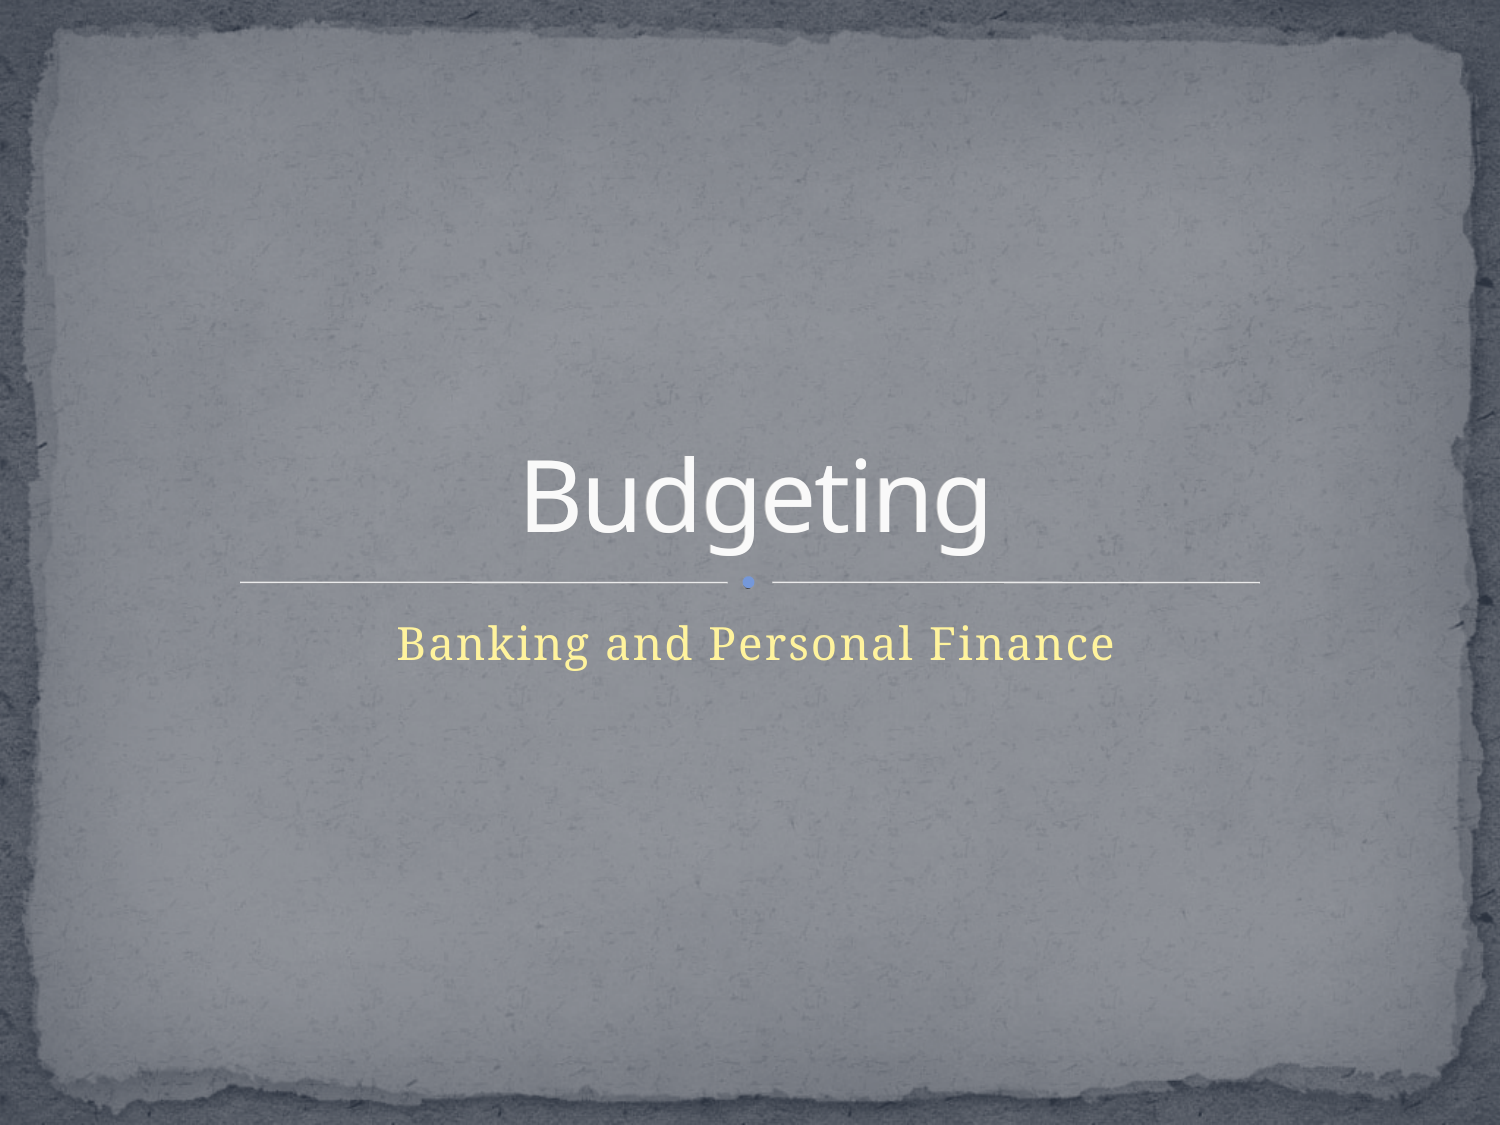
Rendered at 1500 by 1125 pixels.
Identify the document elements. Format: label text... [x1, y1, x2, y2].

title Budgeting [75, 235, 1438, 561]
subtitle Banking and Personal Finance [75, 606, 1438, 795]
